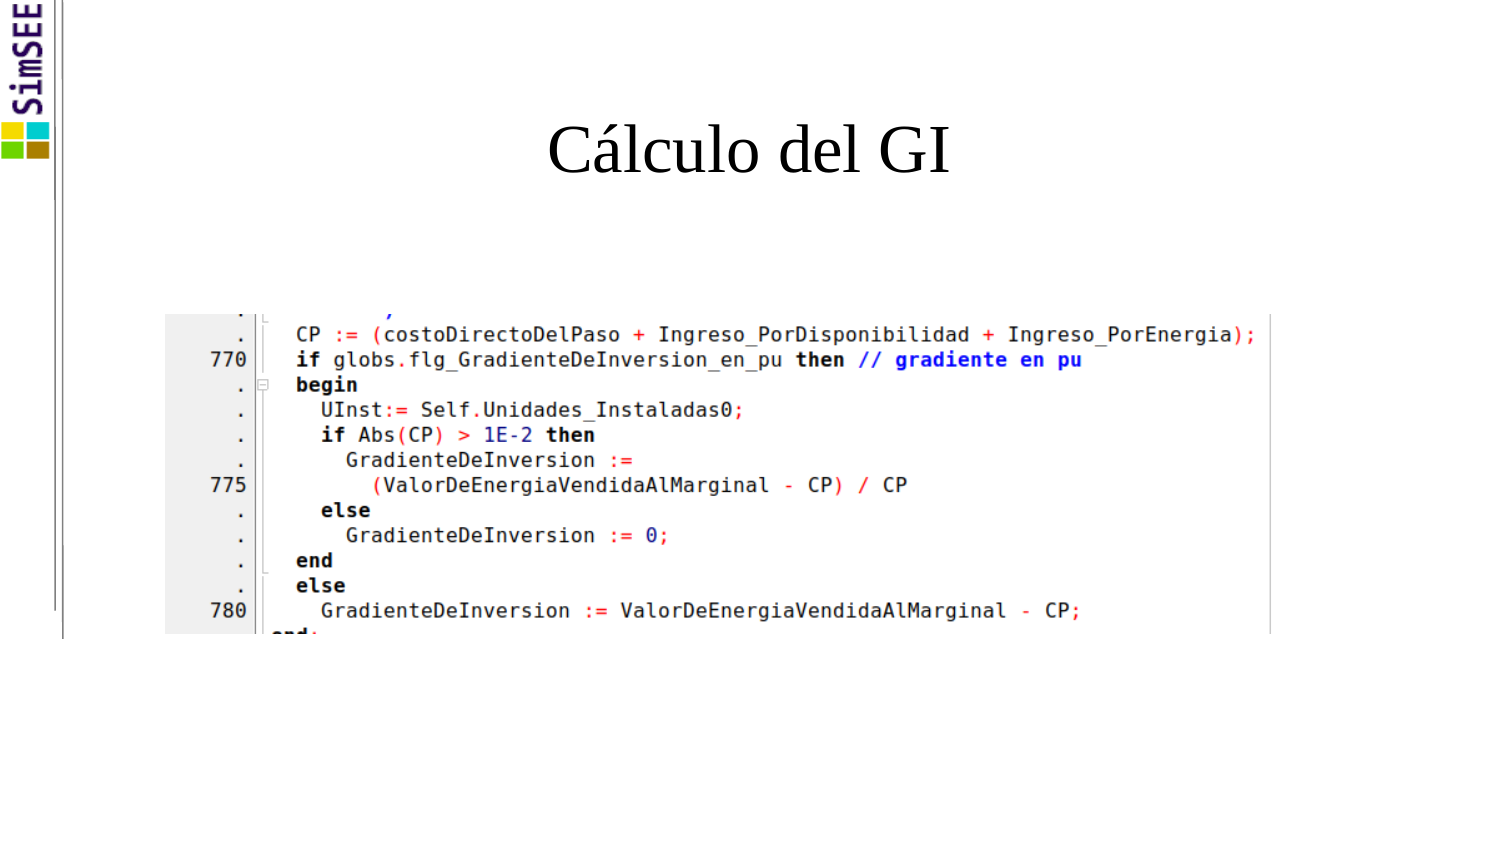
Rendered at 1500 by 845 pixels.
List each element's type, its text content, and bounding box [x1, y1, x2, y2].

picture [0, 121, 51, 160]
picture [165, 314, 1296, 634]
picture [0, 3, 52, 116]
title Cálculo del GI [112, 75, 1388, 216]
